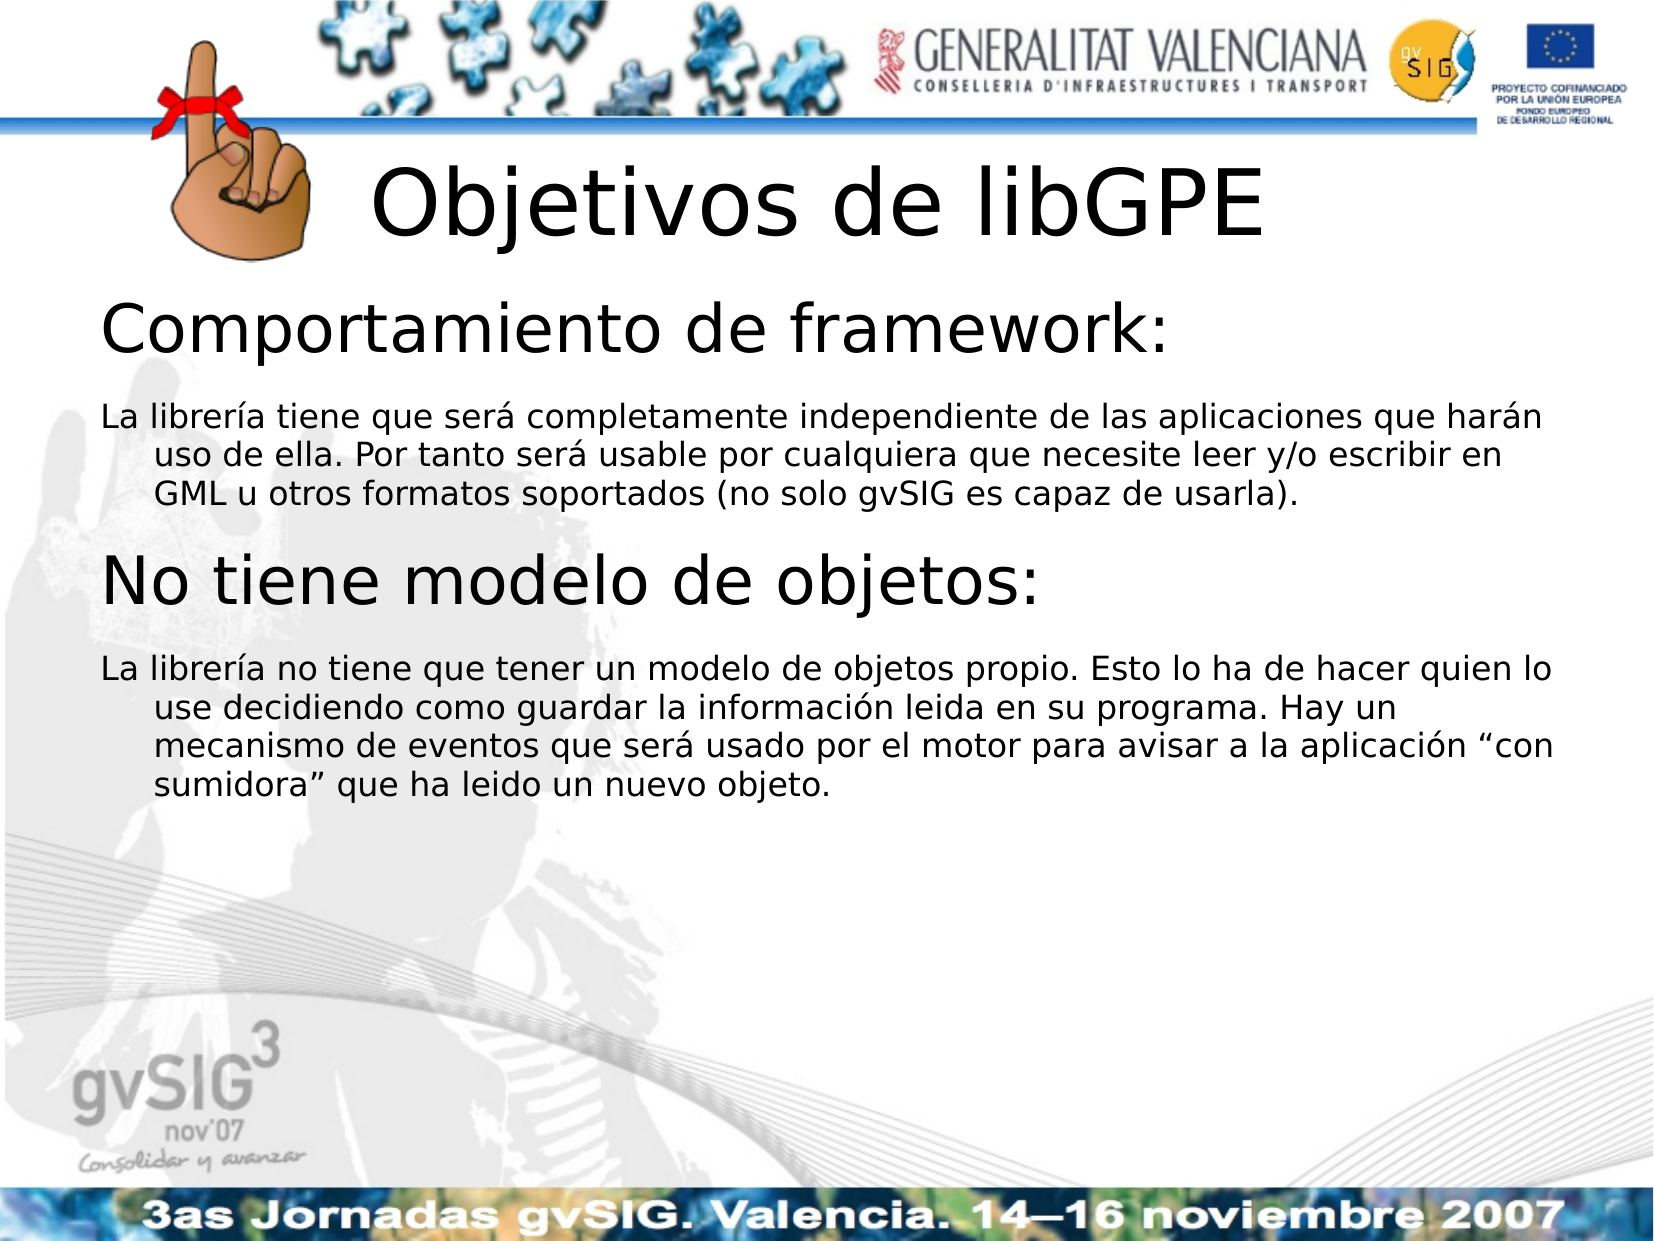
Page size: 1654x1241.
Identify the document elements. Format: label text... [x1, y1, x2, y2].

title Objetivos de libGPE [75, 107, 1563, 301]
list Comportamiento de framework: La librería tiene que será completamente independiente de las aplicaciones que harán uso de ella. Por tanto será usable por cualquiera que necesite leer y/o escribir en GML u otros formatos soportados (no solo gvSIG es capaz de usarla). No tiene modelo de objetos: La librería no tiene que tener un modelo de objetos propio. Esto lo ha de hacer quien lo use decidiendo como guardar la información leida en su programa. Hay un mecanismo de eventos que será usado por el motor para avisar a la aplicación “consumidora” que ha leido un nuevo objeto. [82, 290, 1571, 1095]
picture [0, 0, 1654, 1241]
